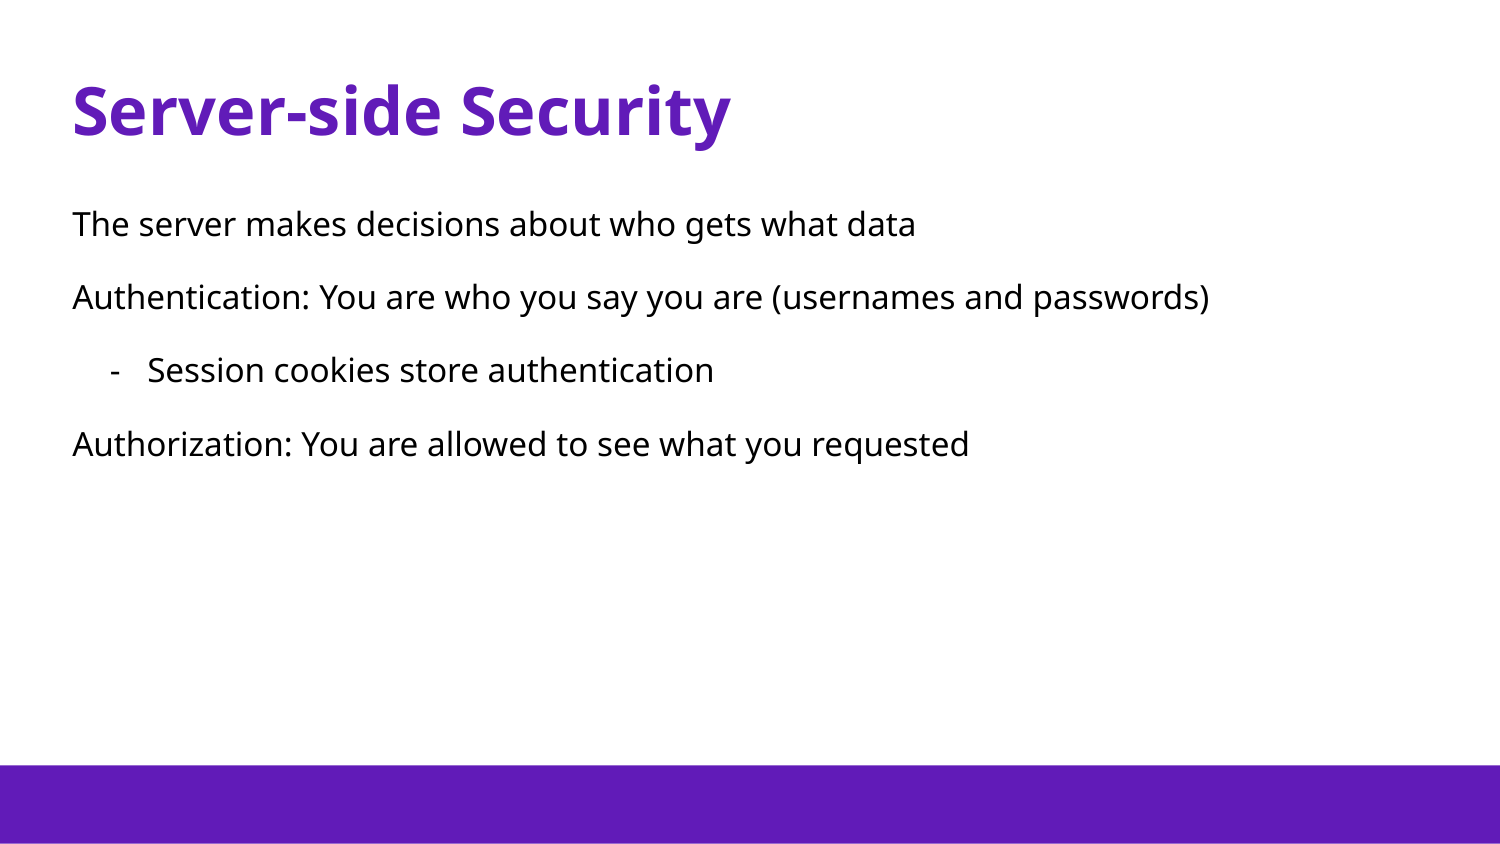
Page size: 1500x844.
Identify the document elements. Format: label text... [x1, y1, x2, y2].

title Server-side Security [57, 54, 1273, 164]
list The server makes decisions about who gets what data Authentication: You are who you say you are (usernames and passwords) Session cookies store authentication Authorization: You are allowed to see what you requested [57, 188, 1273, 709]
